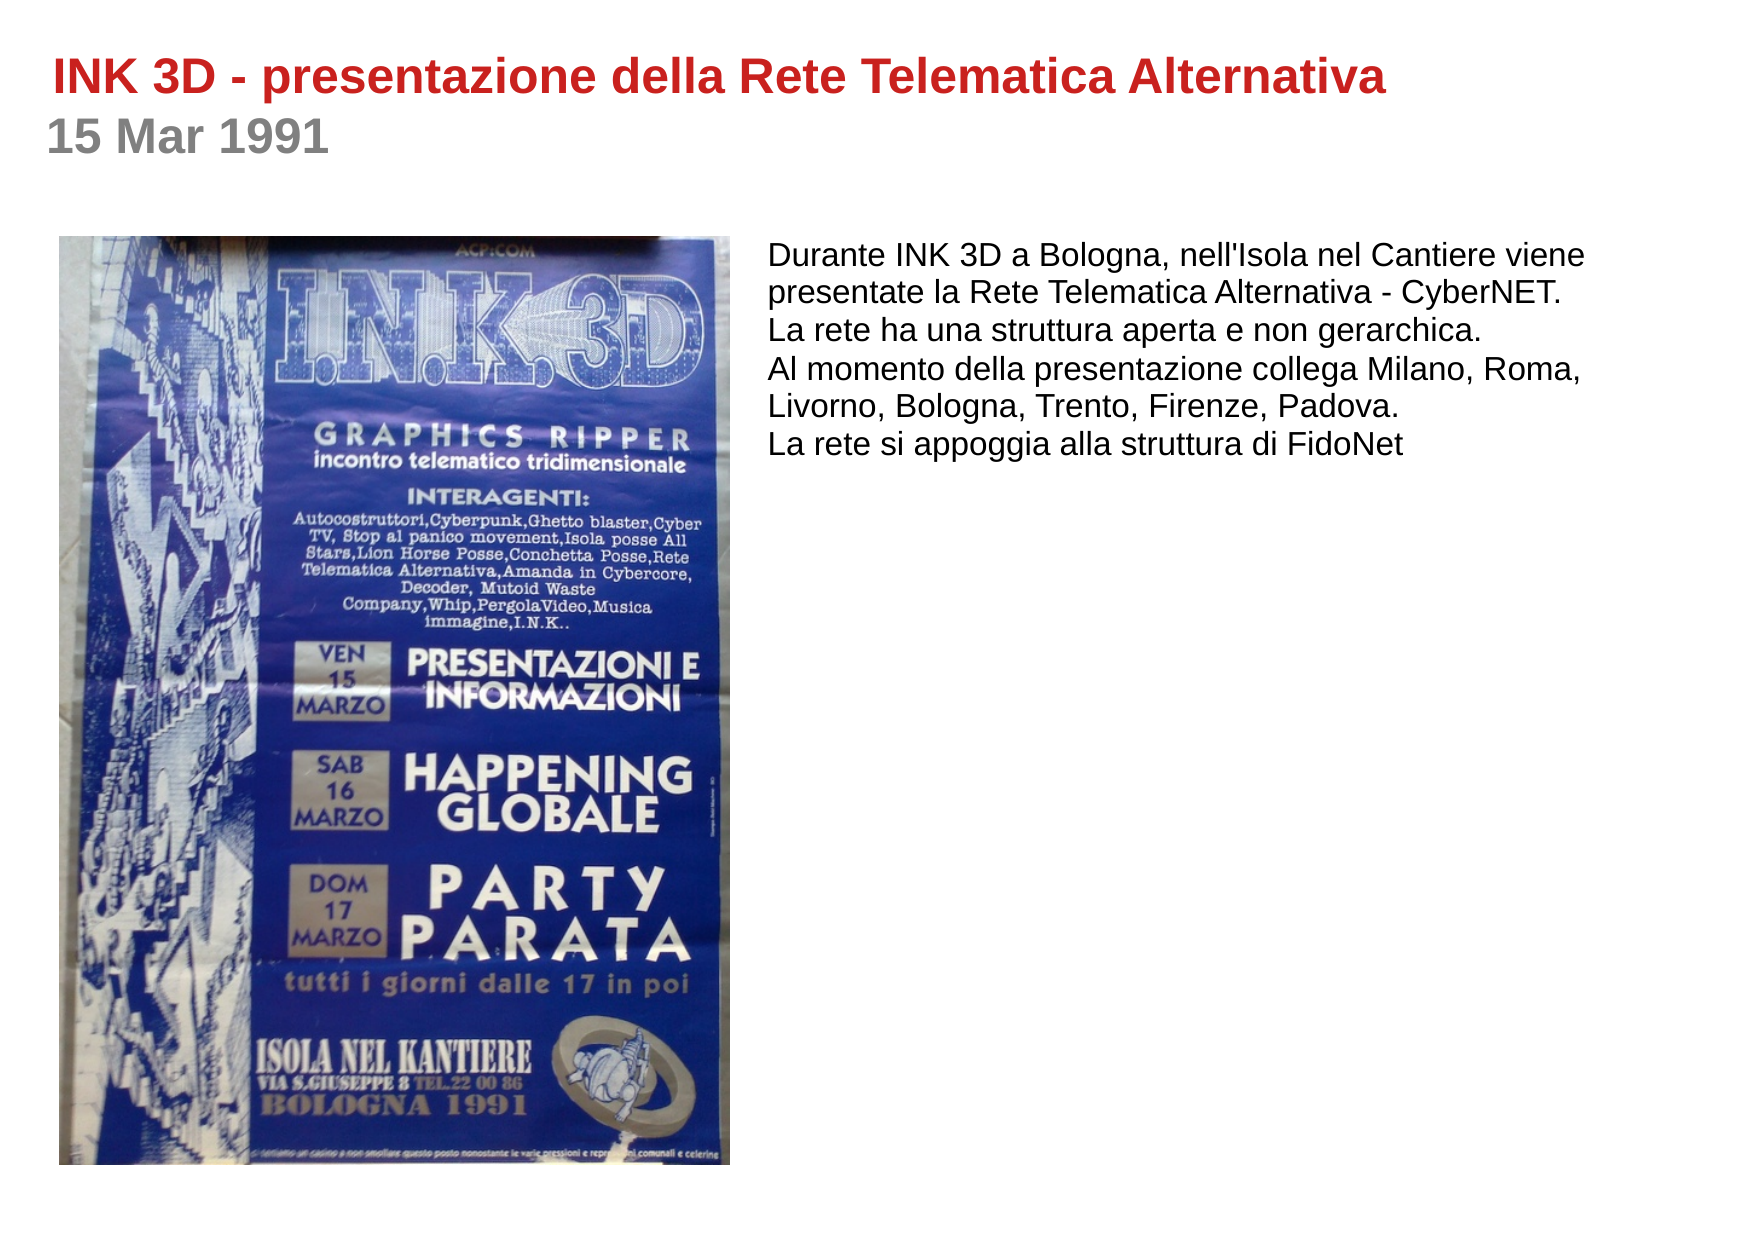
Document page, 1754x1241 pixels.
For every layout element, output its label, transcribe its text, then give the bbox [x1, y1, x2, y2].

picture [59, 236, 730, 1165]
text_box 15 Mar 1991 [31, 101, 627, 178]
subtitle Durante INK 3D a Bologna, nell'Isola nel Cantiere viene presentate la Rete Telematica Alternativa - CyberNET. La rete ha una struttura aperta e non gerarchica. Al momento della presentazione collega Milano, Roma, Livorno, Bologna, Trento, Firenze, Padova. La rete si appoggia alla struttura di FidoNet [767, 236, 1692, 1182]
title INK 3D - presentazione della Rete Telematica Alternativa [52, 39, 1713, 114]
